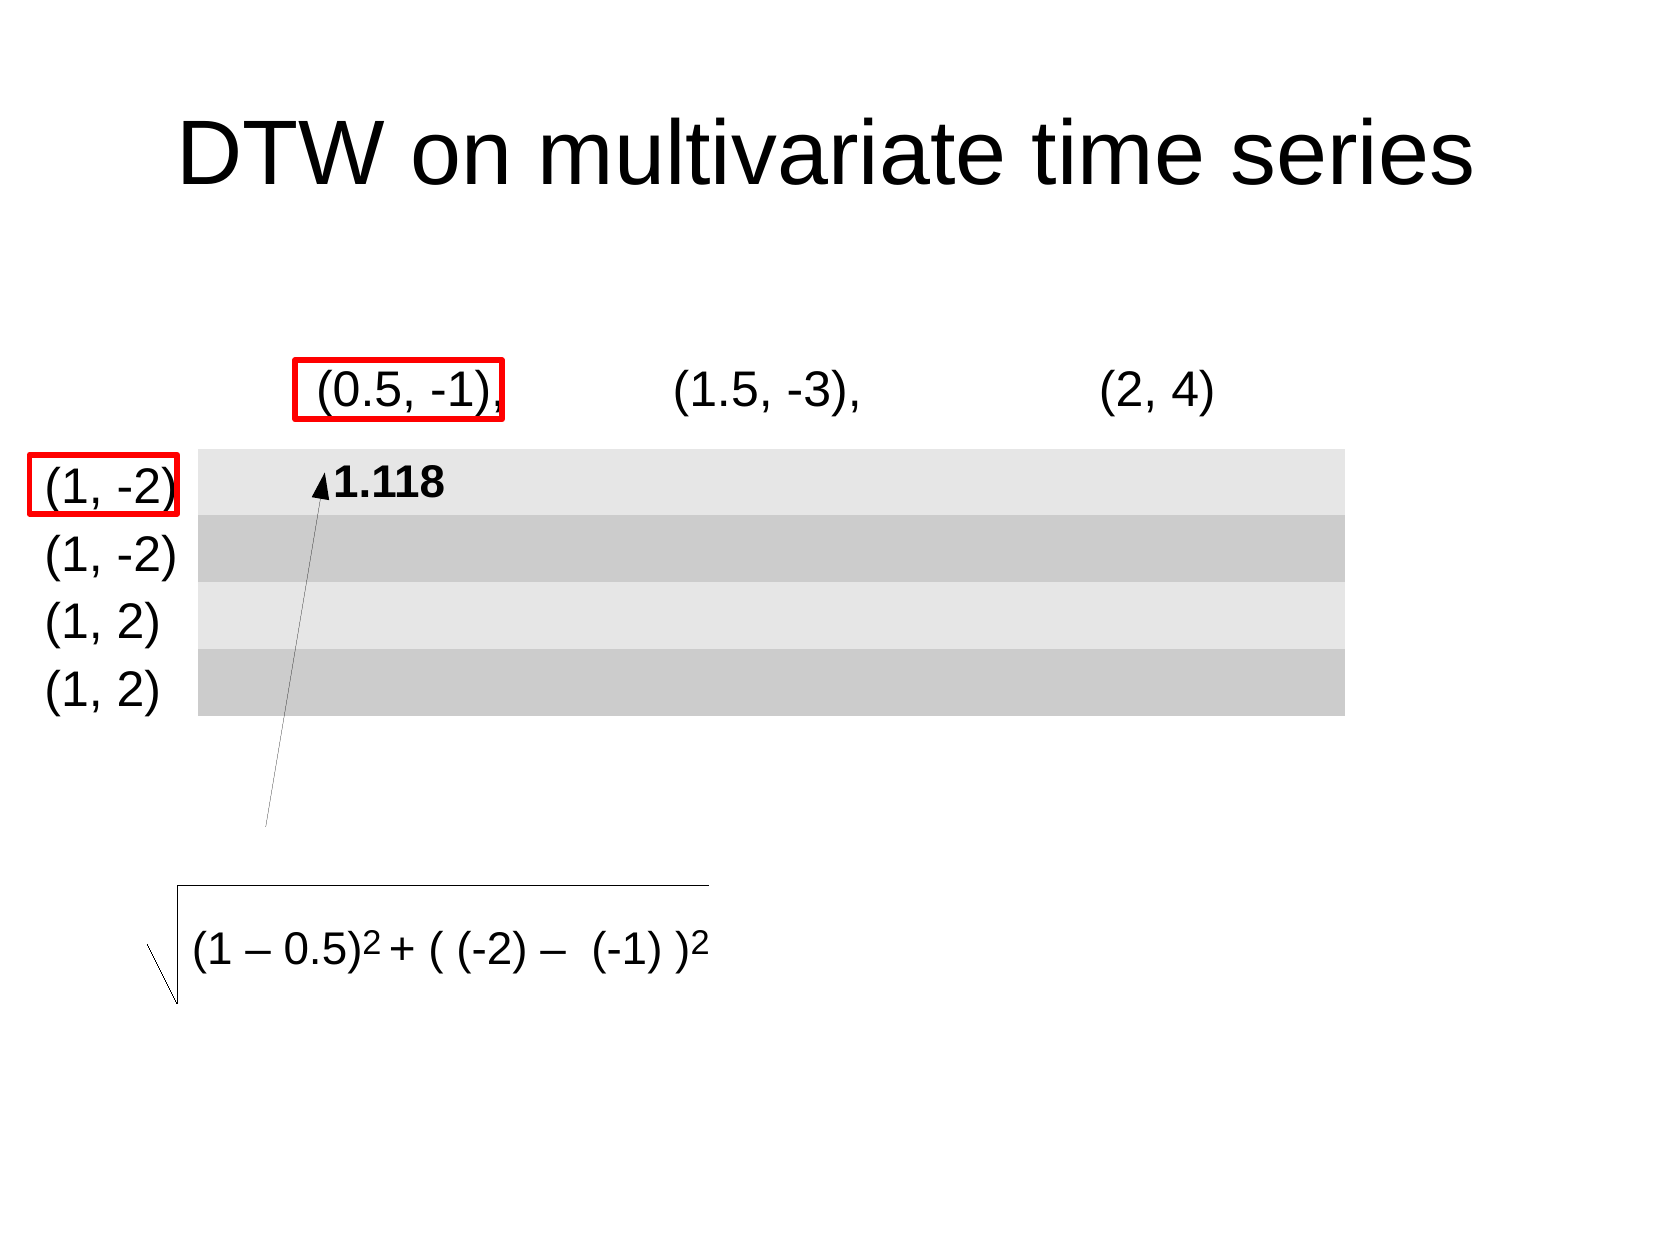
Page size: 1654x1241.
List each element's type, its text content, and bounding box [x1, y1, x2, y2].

table_cell [963, 649, 1345, 716]
title DTW on multivariate time series [82, 49, 1571, 257]
table_header [580, 449, 963, 515]
text_box (0.5, -1), (1.5, -3), (2, 4) [301, 354, 1276, 425]
text_box (1, -2) (1, -2) (1, 2) (1, 2) [29, 450, 591, 725]
table_cell [591, 515, 963, 582]
text_box (1, -2) (1, -2) (1, 2) (1, 2) [32, 458, 174, 511]
table_cell [591, 582, 963, 649]
table_cell [591, 649, 963, 716]
text_box (1 – 0.5)2 + ( (-2) – (-1) )2 [178, 915, 732, 984]
table_cell [963, 582, 1345, 649]
table_cell [963, 515, 1345, 582]
text_box (0.5, -1), (1.5, -3), (2, 4) [301, 363, 499, 416]
table_header [963, 449, 1345, 515]
